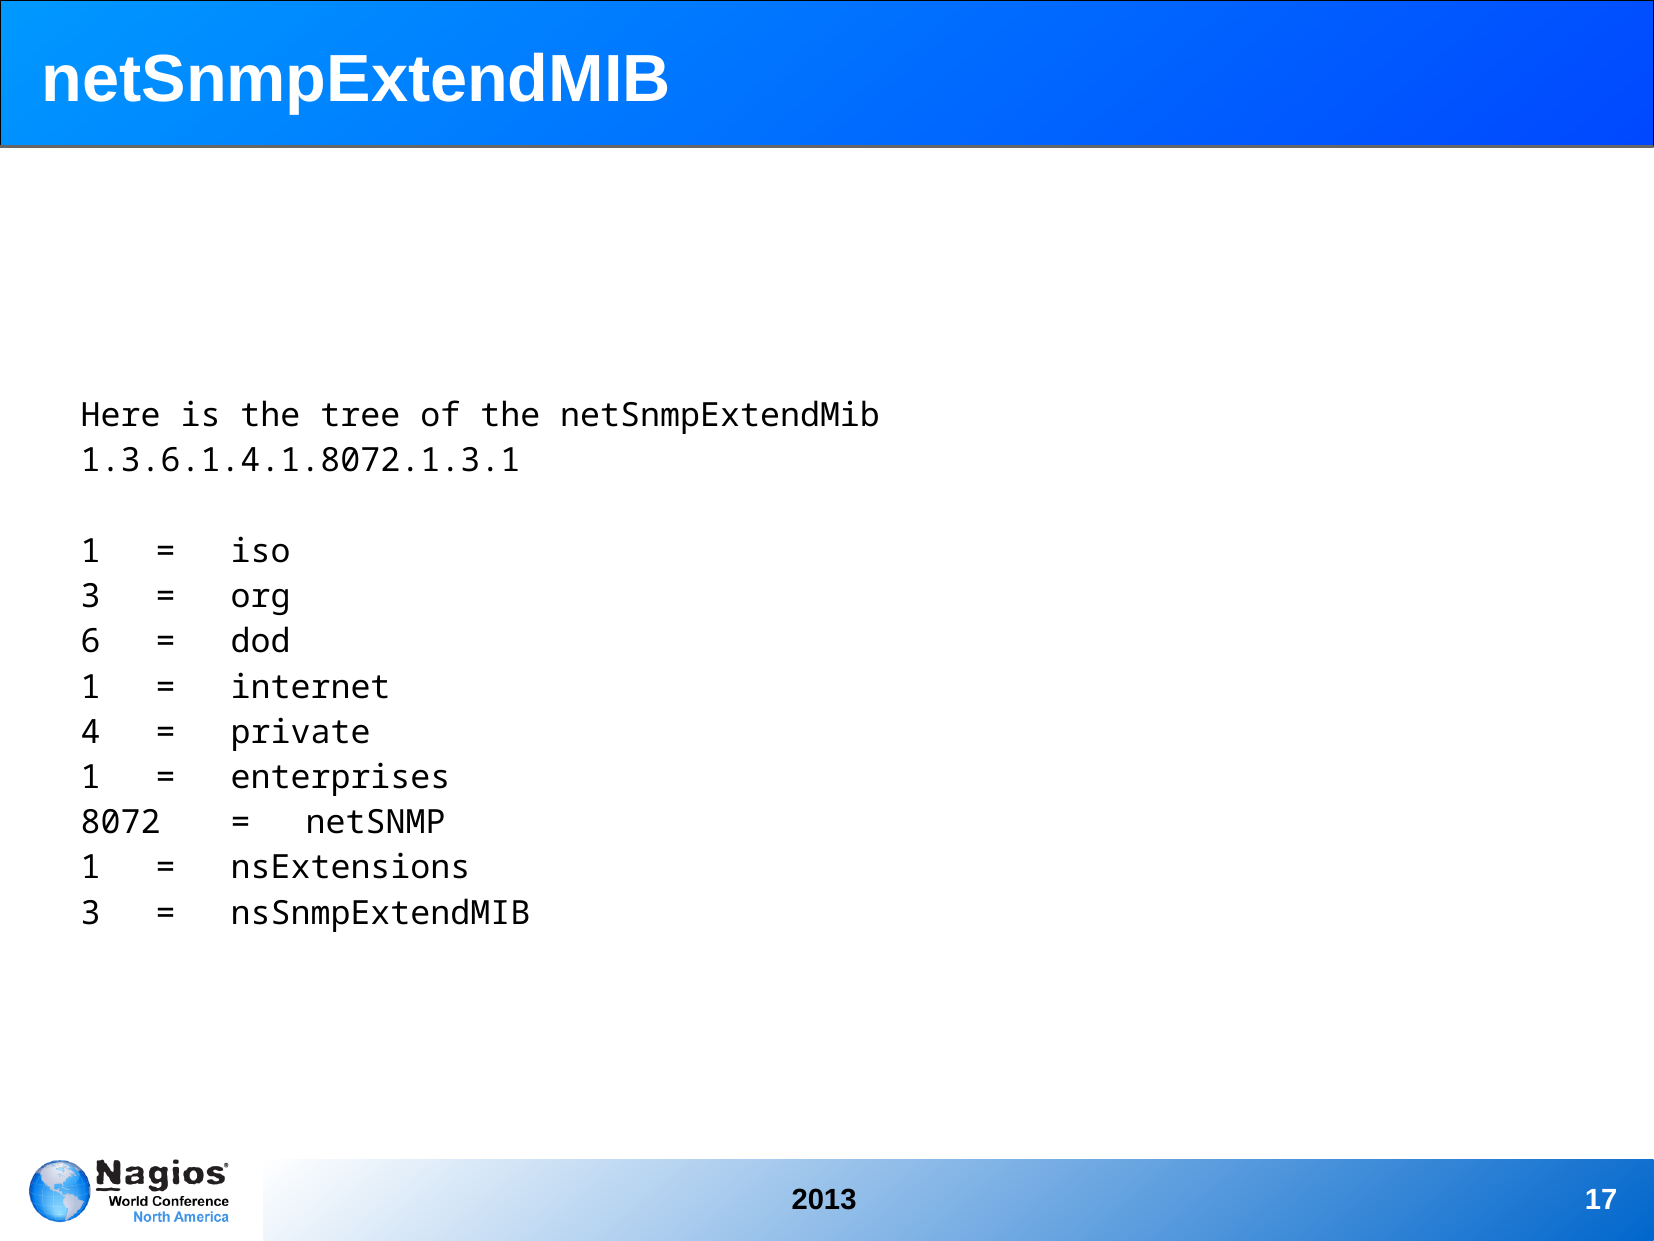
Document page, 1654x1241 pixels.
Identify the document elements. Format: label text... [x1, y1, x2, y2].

picture [29, 1159, 229, 1235]
title netSnmpExtendMIB [41, 29, 1638, 127]
subtitle Here is the tree of the netSnmpExtendMib 1.3.6.1.4.1.8072.1.3.1 1 = iso 3 = org 6 = dod 1 = internet 4 = private 1 = enterprises 8072 = netSNMP 1 = nsExtensions 3 = nsSnmpExtendMIB [80, 260, 1569, 1065]
